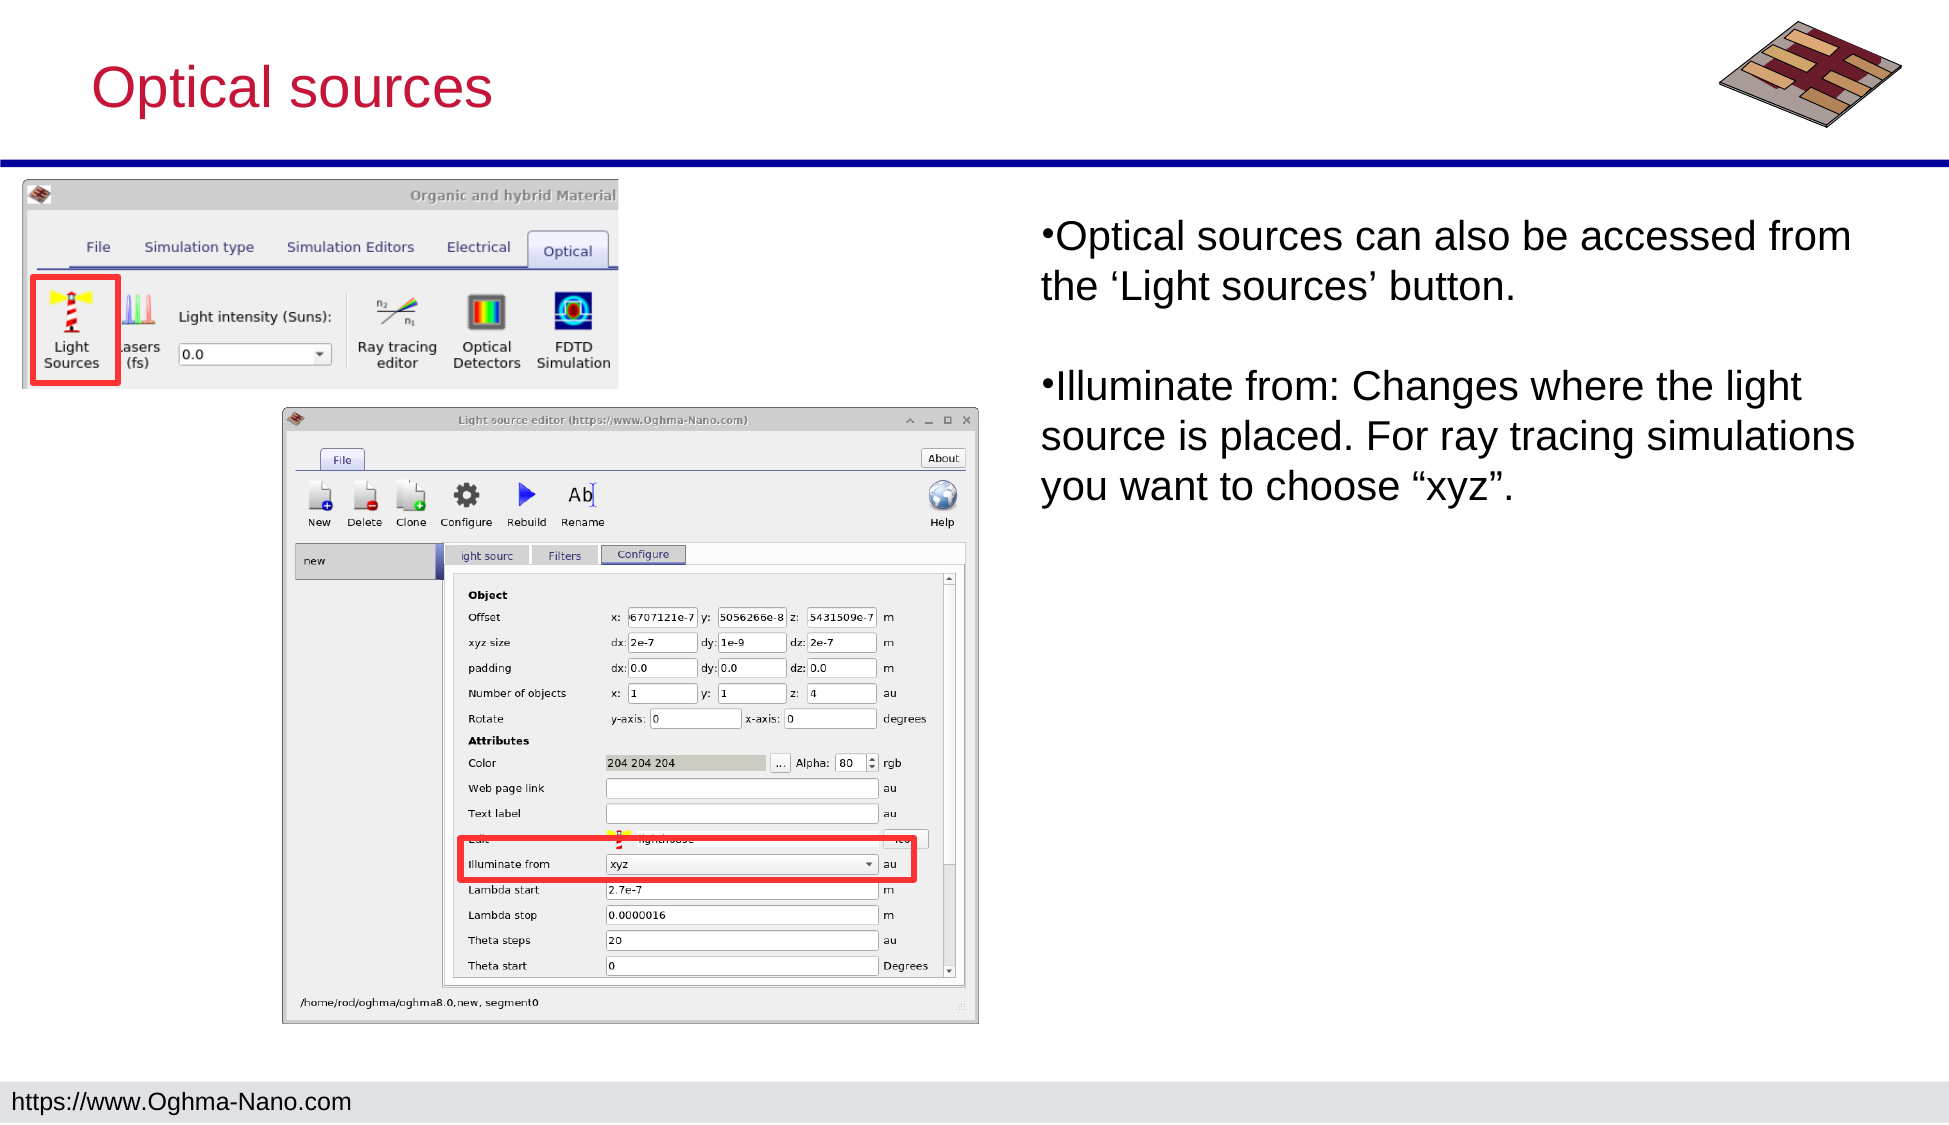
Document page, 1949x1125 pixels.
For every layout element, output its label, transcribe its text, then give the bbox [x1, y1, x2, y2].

picture [282, 407, 979, 1025]
text_box Optical sources can also be accessed from the ‘Light sources’ button. Illuminate from: Changes where the light source is placed. For ray tracing simulations you want to choose “xyz”. [1026, 201, 1902, 517]
title Optical sources [76, 34, 1685, 140]
picture [22, 179, 619, 389]
